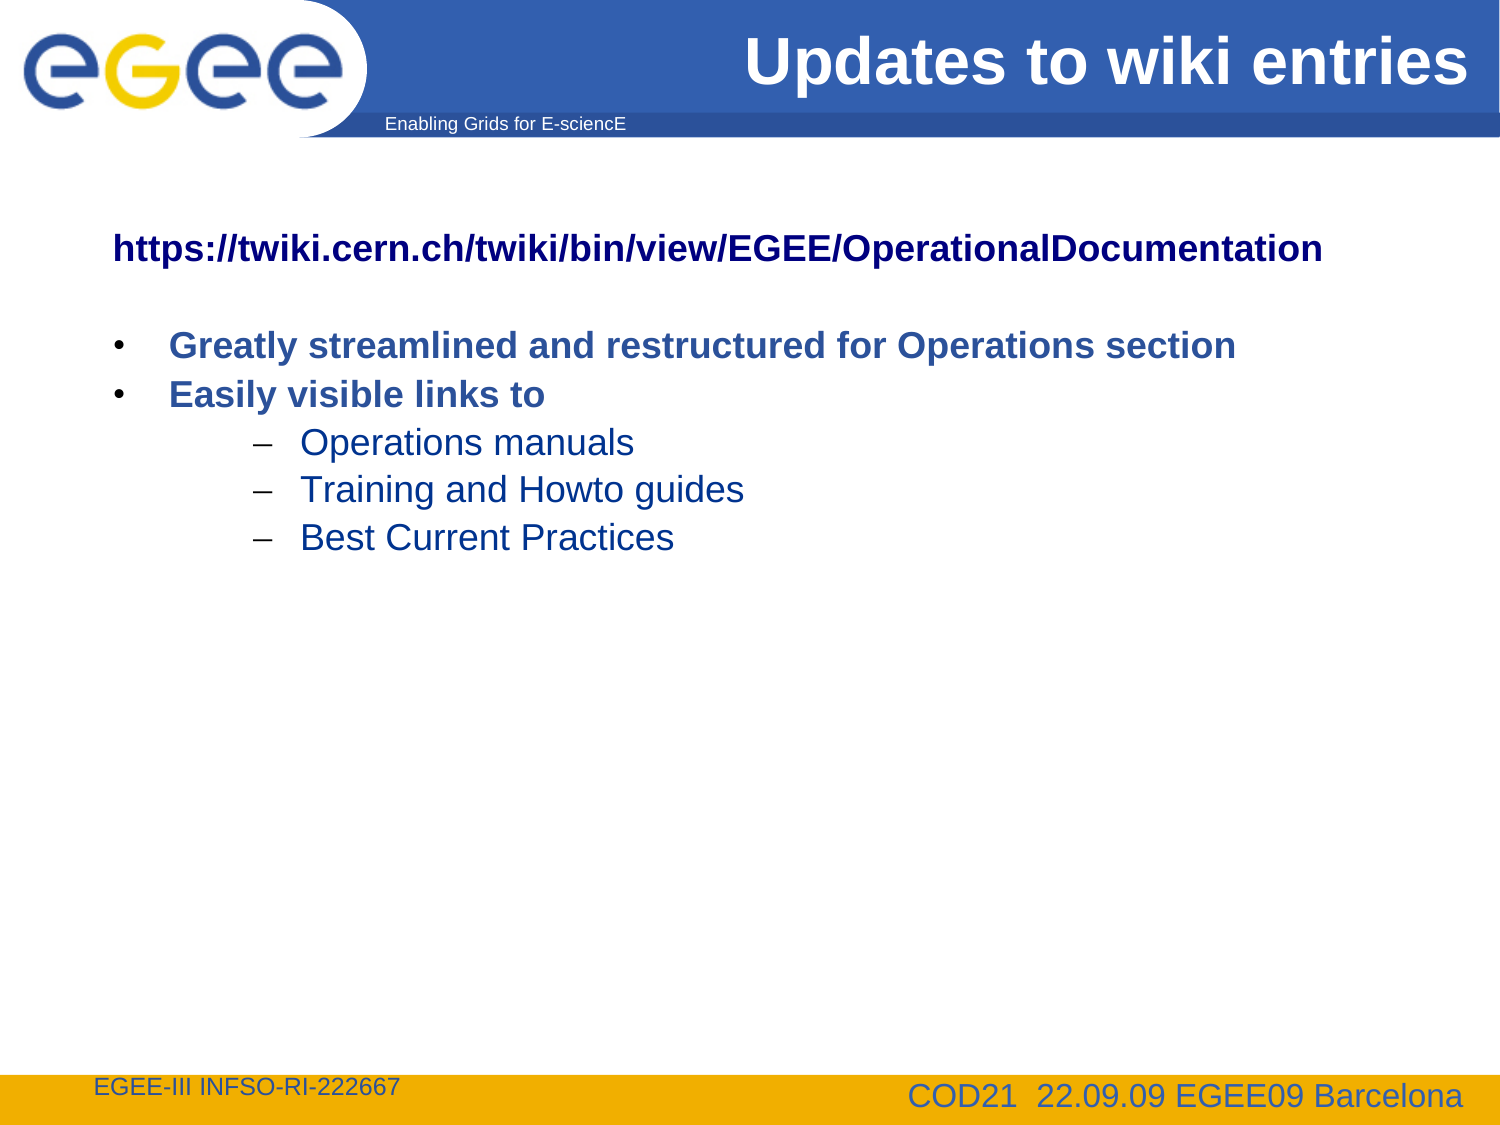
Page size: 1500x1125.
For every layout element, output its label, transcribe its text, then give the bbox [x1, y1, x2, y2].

picture [18, 30, 349, 112]
list https://twiki.cern.ch/twiki/bin/view/EGEE/OperationalDocumentation Greatly streamlined and restructured for Operations section Easily visible links to Operations manuals Training and Howto guides Best Current Practices [56, 163, 1463, 1037]
title Updates to wiki entries [369, 0, 1472, 140]
